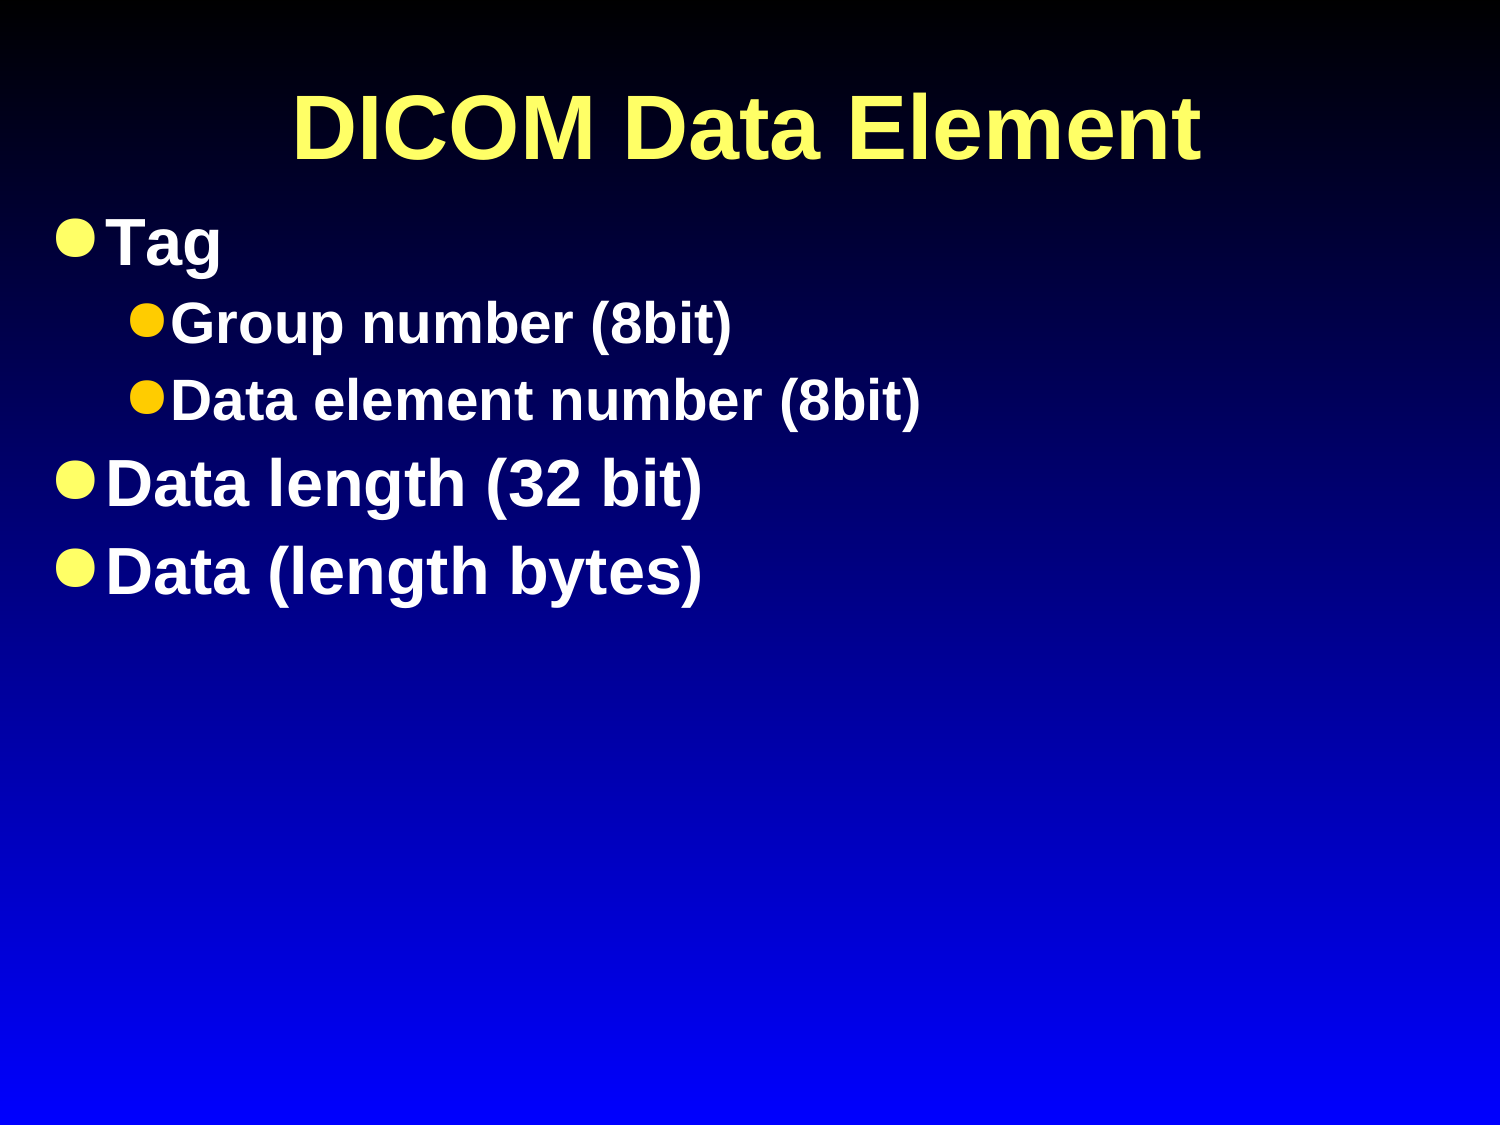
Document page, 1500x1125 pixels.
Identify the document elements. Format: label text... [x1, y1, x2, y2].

title DICOM Data Element [109, 14, 1385, 204]
list Tag Group number (8bit) Data element number (8bit) Data length (32 bit) Data (length bytes) [48, 204, 1470, 1049]
